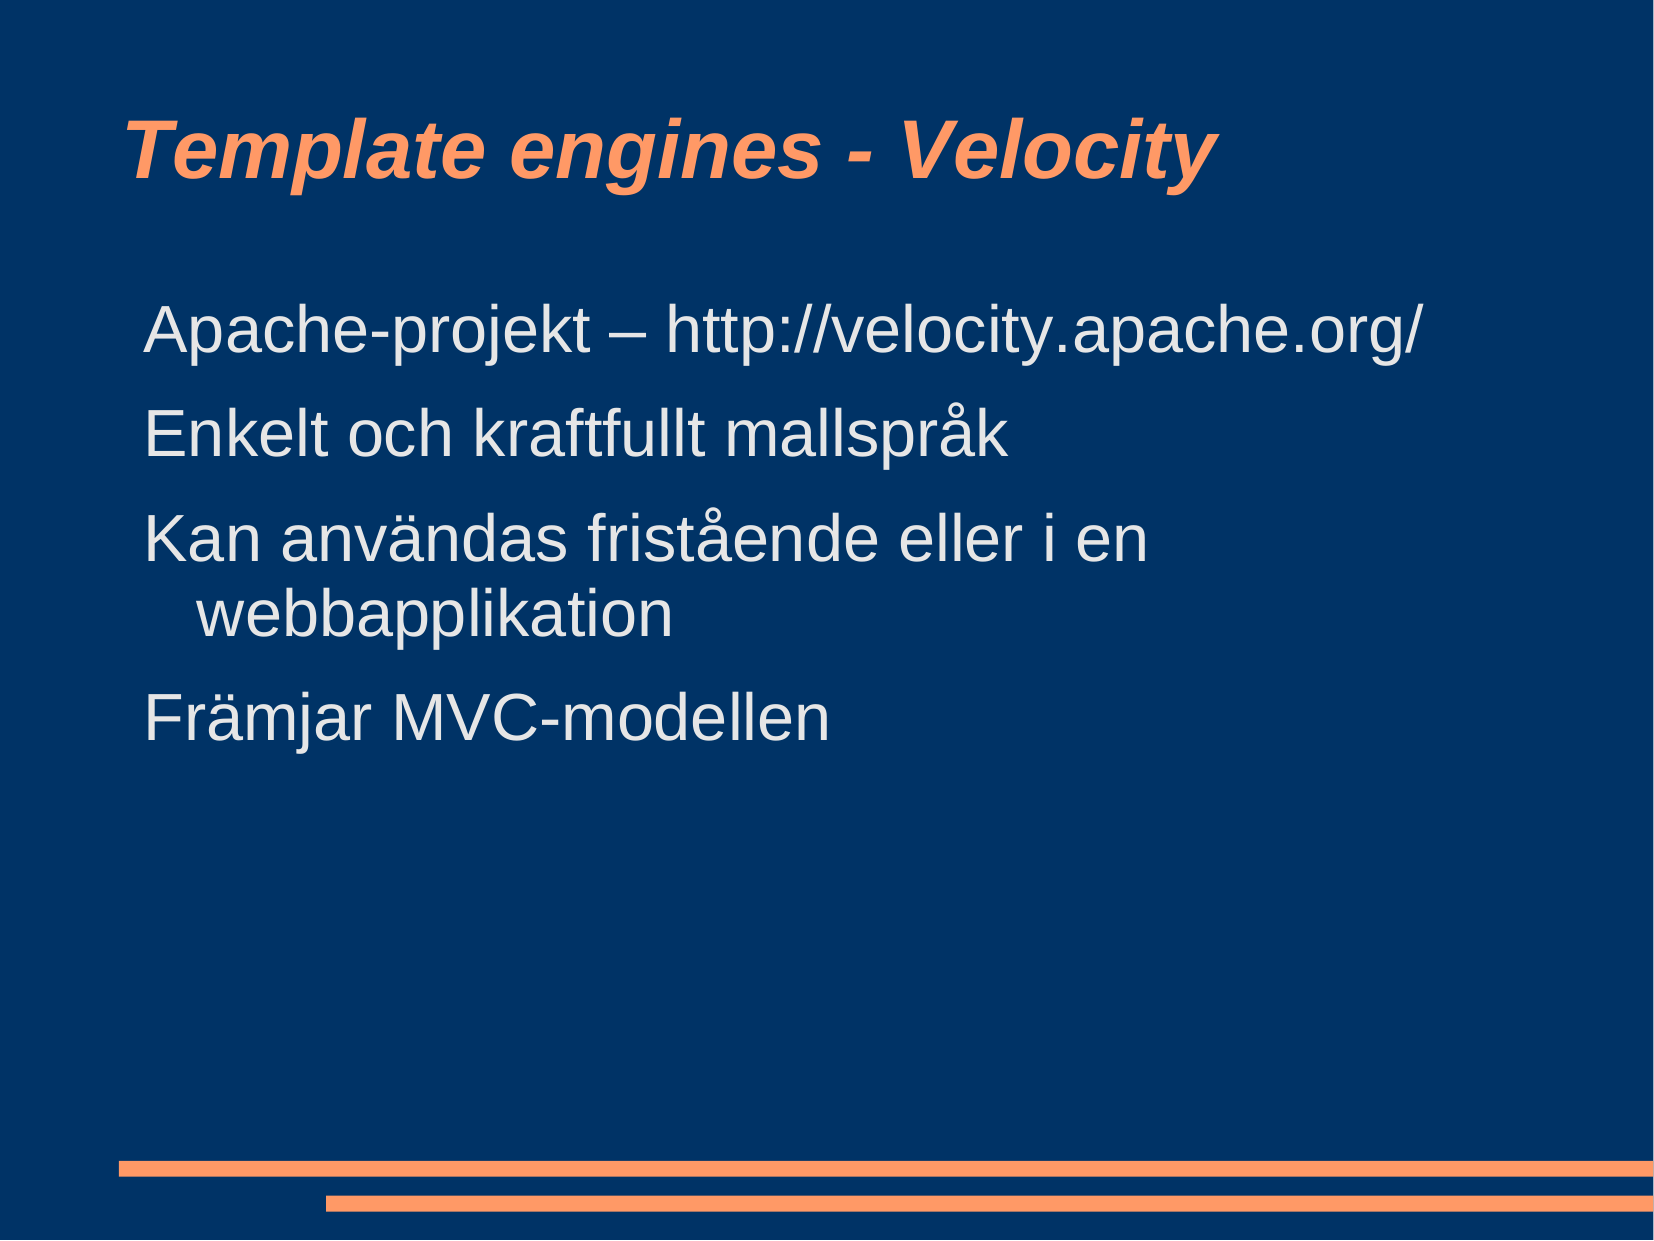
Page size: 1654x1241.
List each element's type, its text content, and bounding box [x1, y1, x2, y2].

title Template engines - Velocity [121, 46, 1534, 254]
list Apache-projekt – http://velocity.apache.org/ Enkelt och kraftfullt mallspråk Kan användas fristående eller i en webbapplikation Främjar MVC-modellen [125, 292, 1565, 1207]
